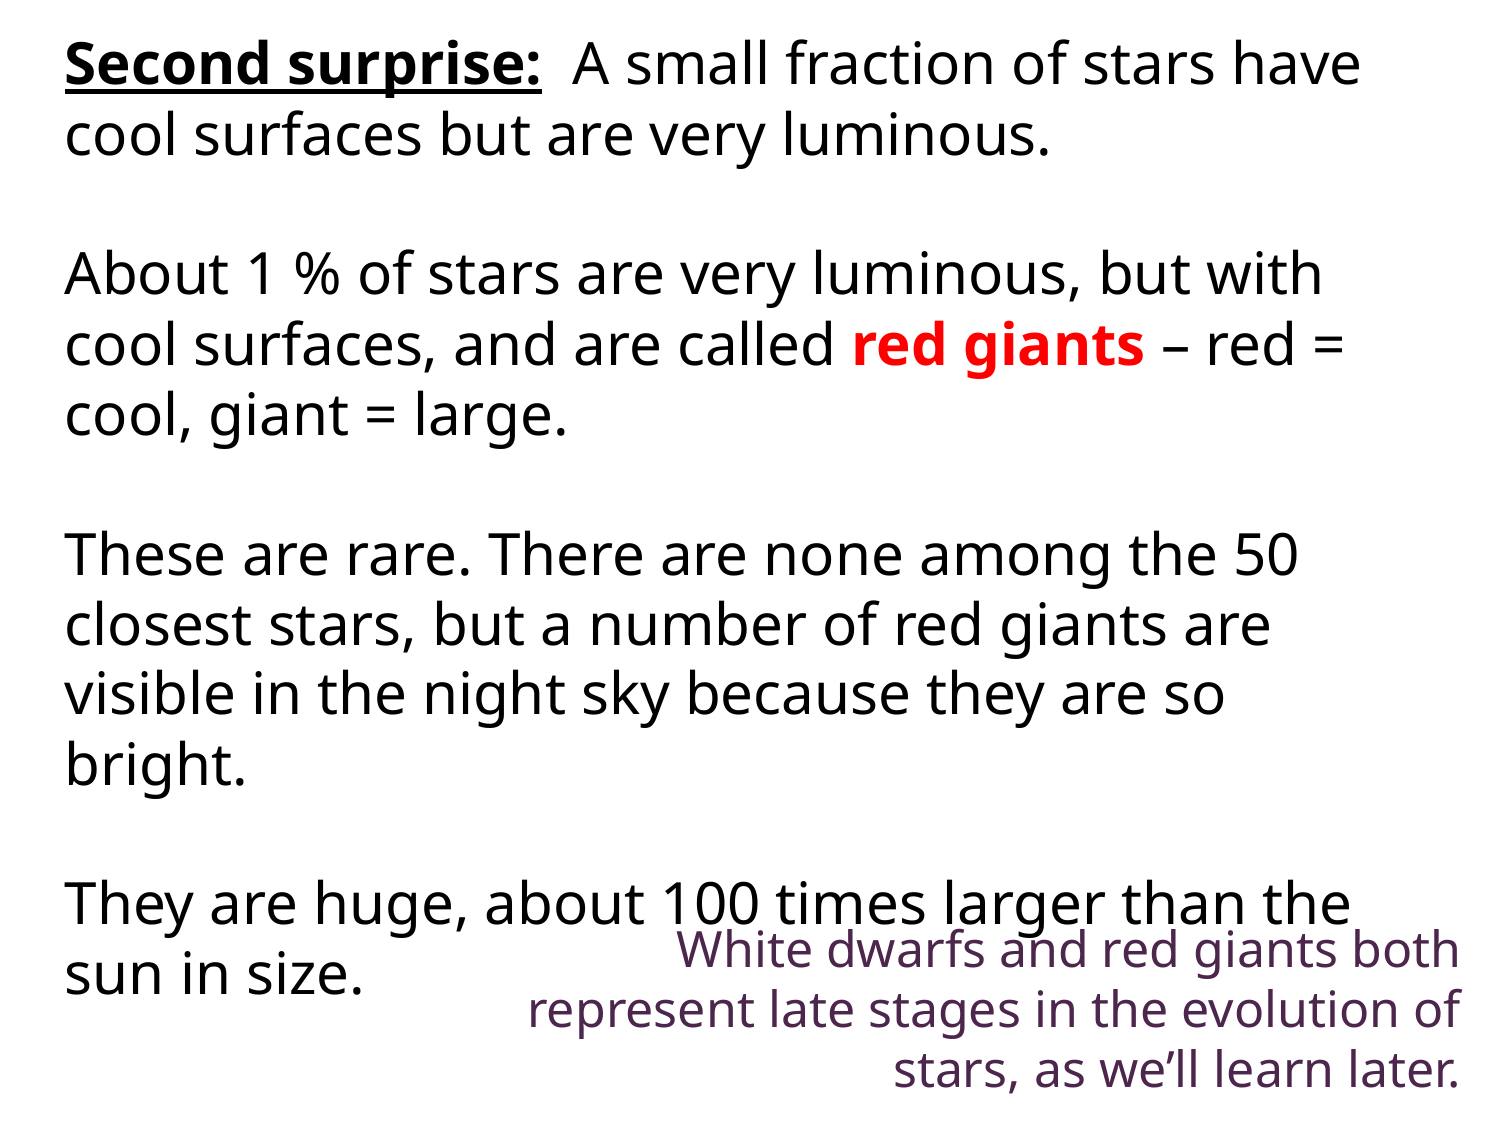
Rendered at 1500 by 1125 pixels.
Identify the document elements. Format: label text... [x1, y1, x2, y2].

text_box White dwarfs and red giants both represent late stages in the evolution of stars, as we’ll learn later. [456, 910, 1477, 1105]
text_box Second surprise: A small fraction of stars have cool surfaces but are very luminous. About 1 % of stars are very luminous, but with cool surfaces, and are called red giants – red = cool, giant = large. These are rare. There are none among the 50 closest stars, but a number of red giants are visible in the night sky because they are so bright. They are huge, about 100 times larger than the sun in size. [49, 19, 1428, 1014]
